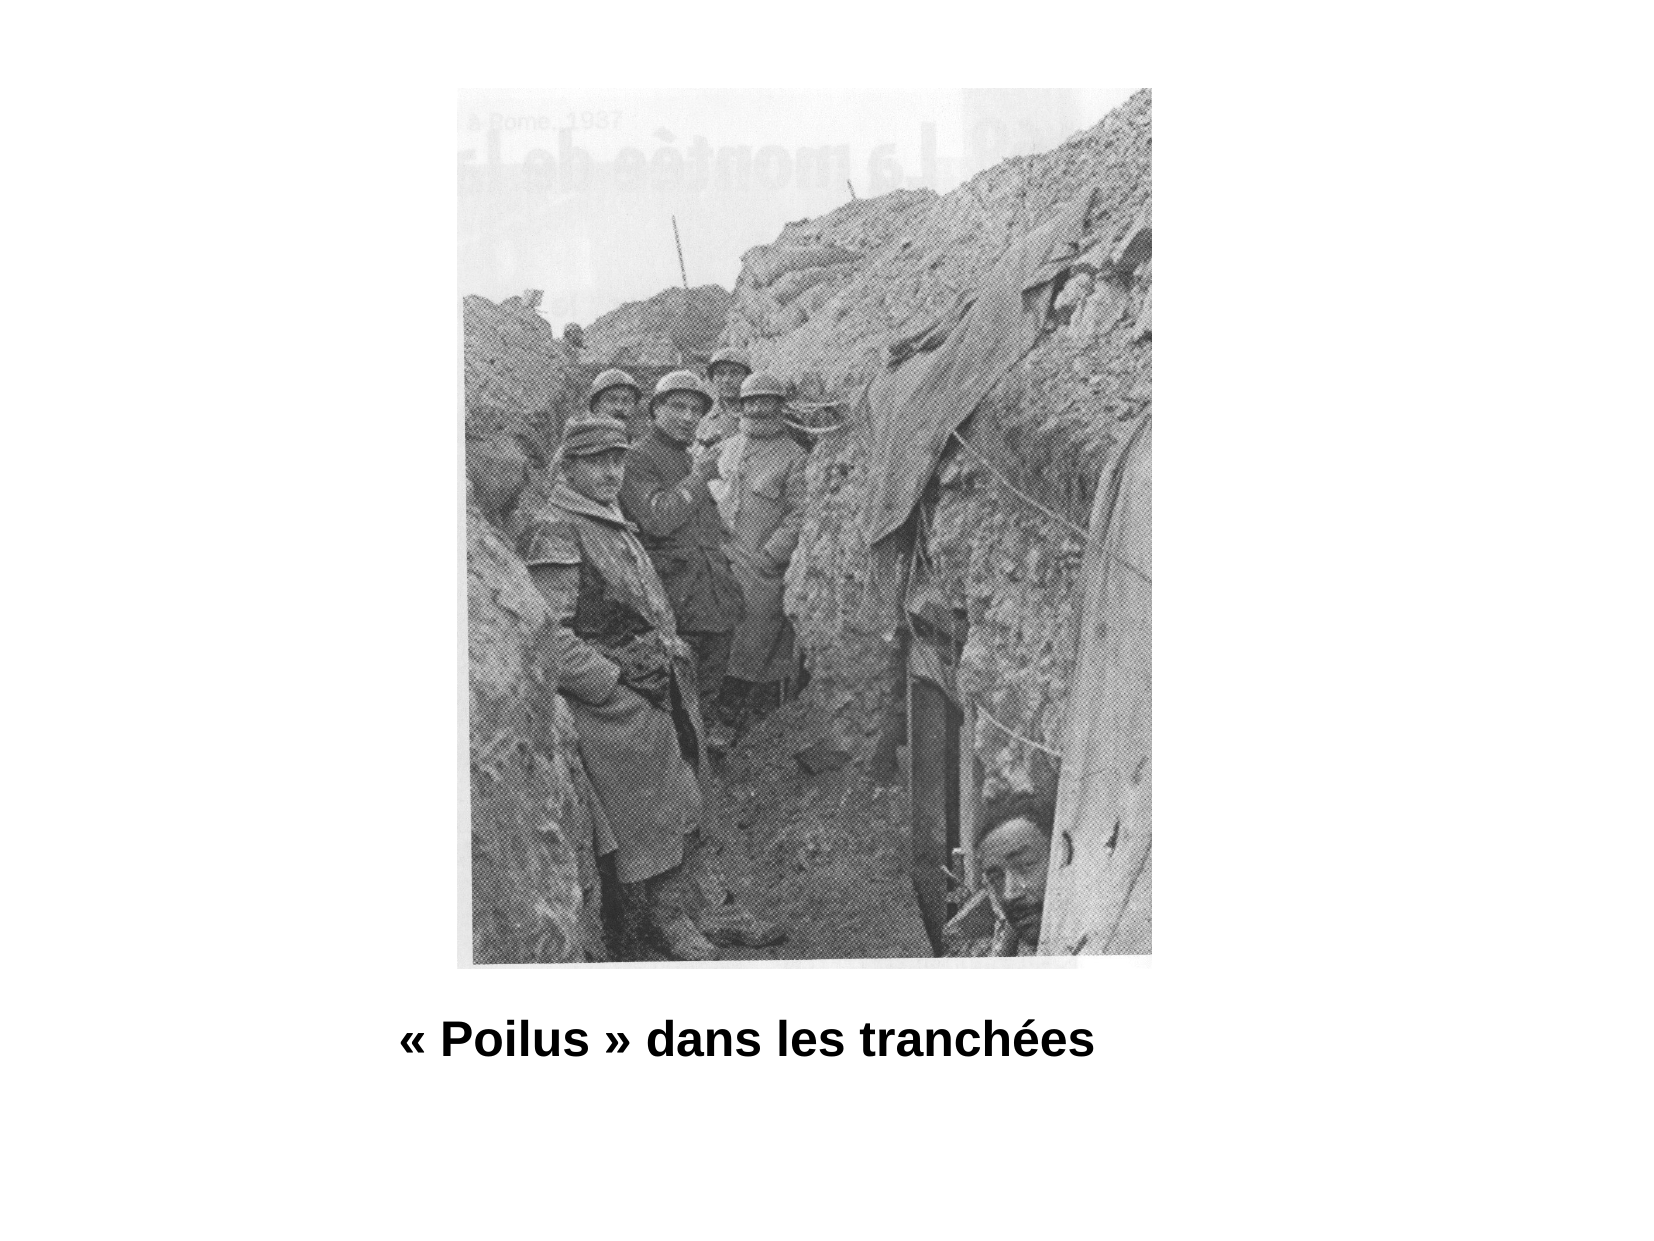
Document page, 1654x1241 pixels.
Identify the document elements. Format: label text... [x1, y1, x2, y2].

picture [457, 88, 1152, 969]
text_box « Poilus » dans les tranchées [383, 1003, 1152, 1076]
